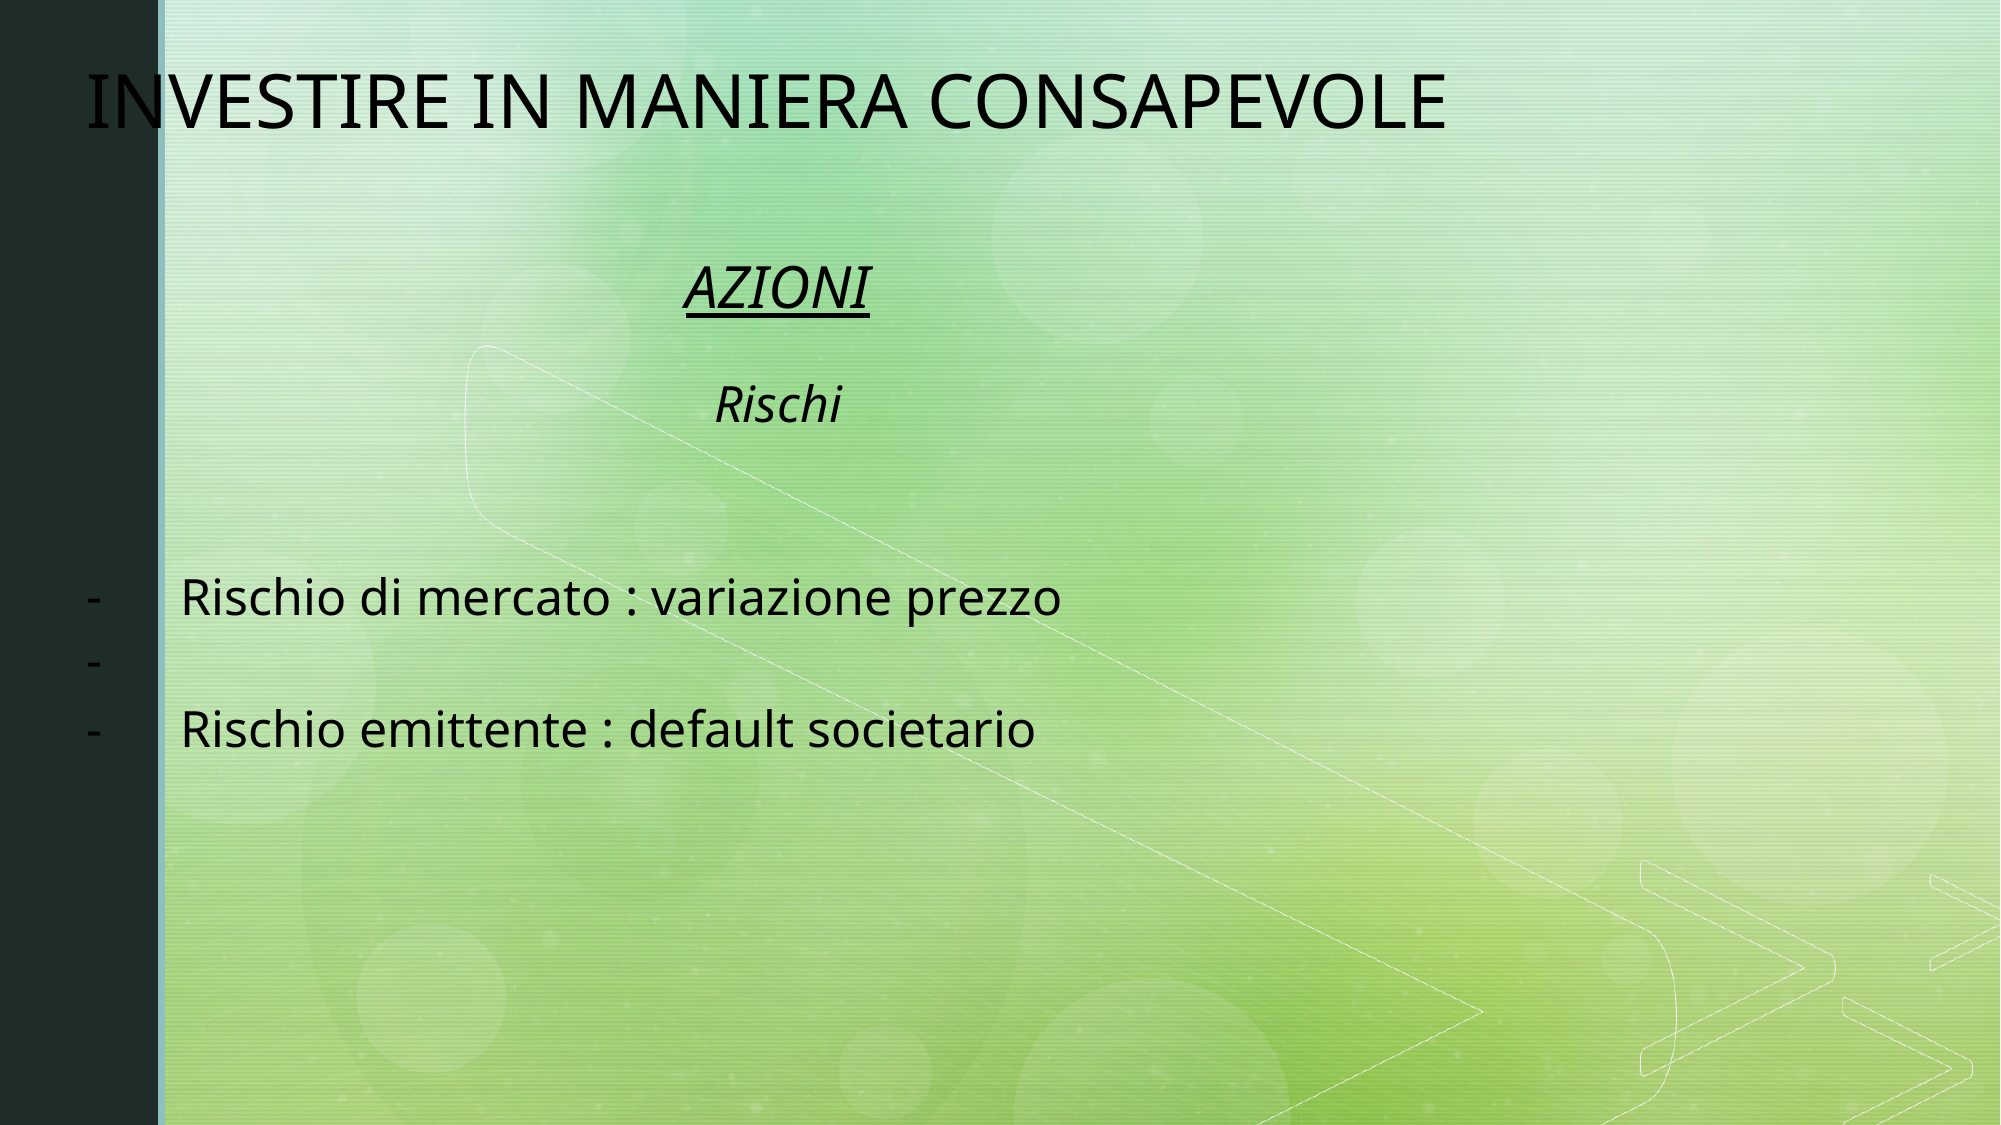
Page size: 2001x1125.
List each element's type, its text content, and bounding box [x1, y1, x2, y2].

text_box INVESTIRE IN MANIERA CONSAPEVOLE AZIONI Rischi Rischio di mercato : variazione prezzo Rischio emittente : default societario [71, 39, 1964, 765]
